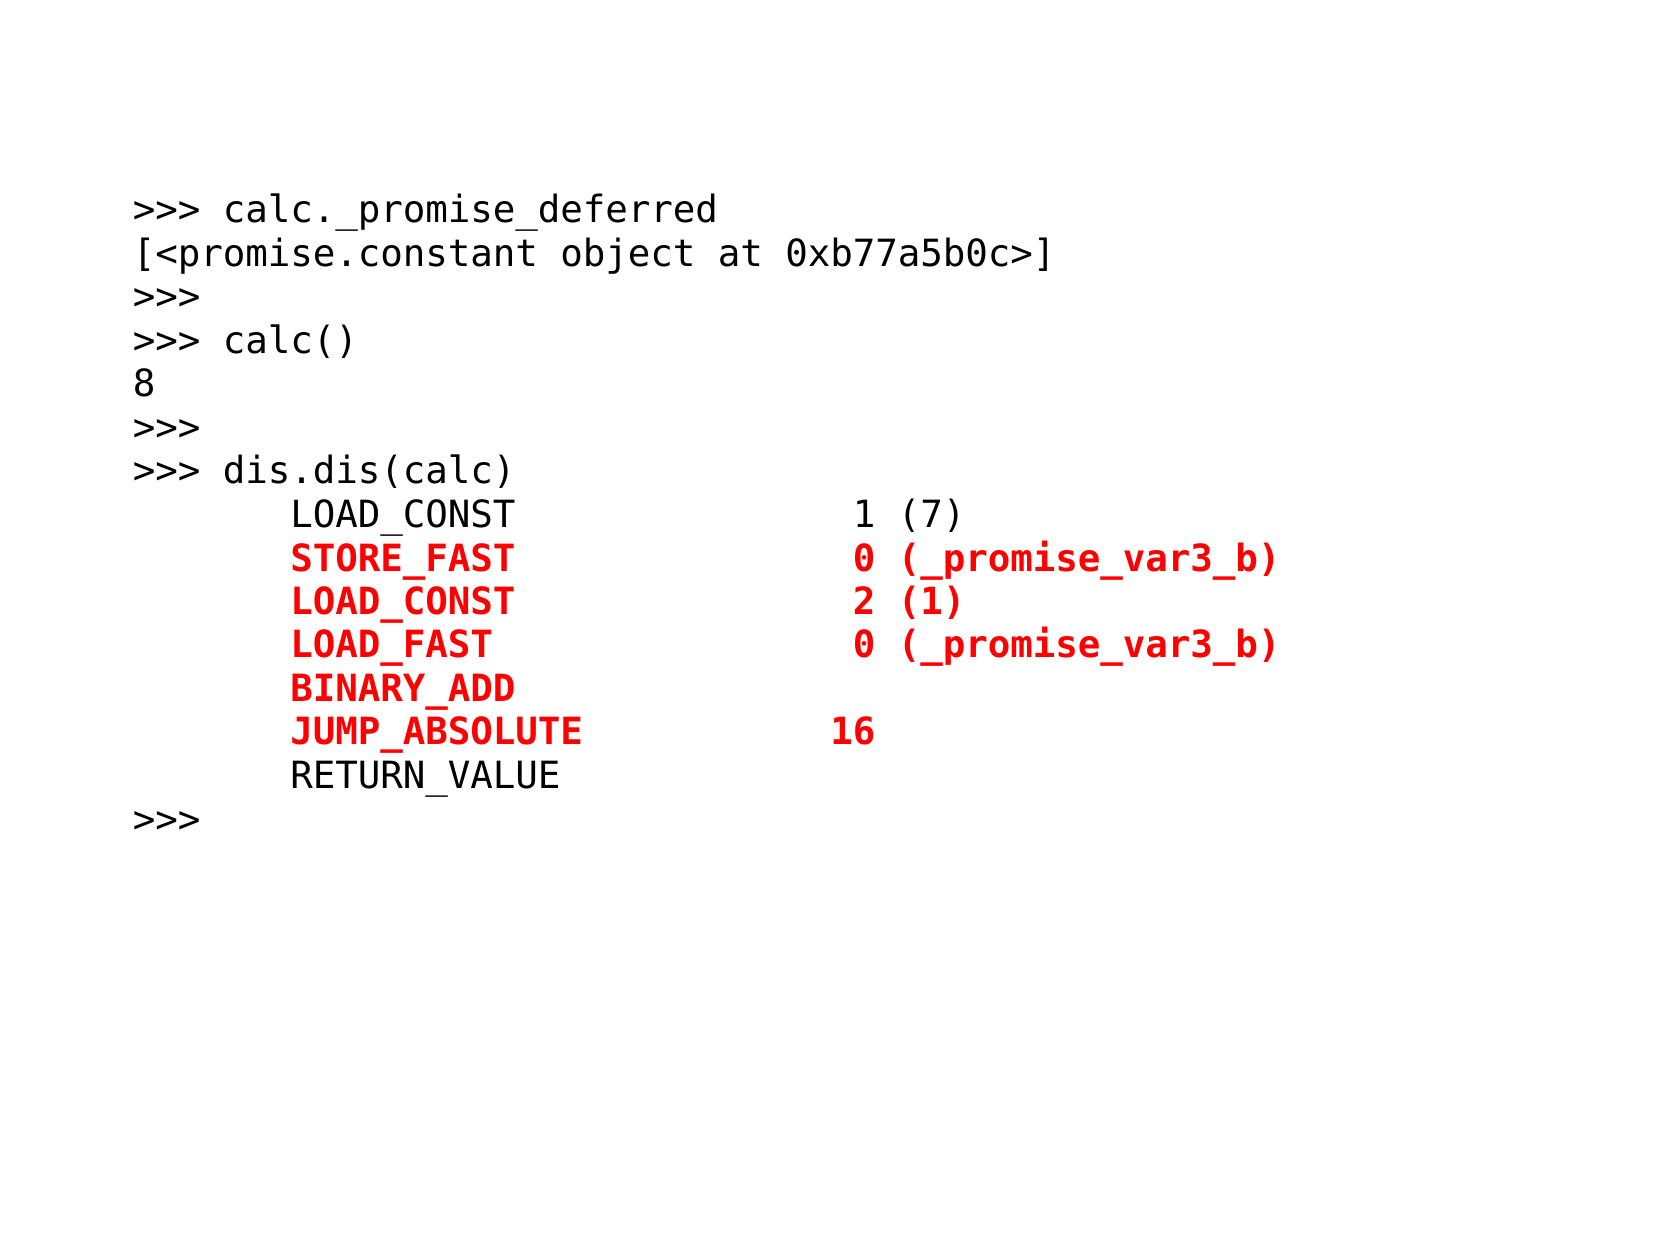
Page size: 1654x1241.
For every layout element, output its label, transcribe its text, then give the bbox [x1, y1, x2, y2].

text_box >>> calc._promise_deferred [<promise.constant object at 0xb77a5b0c>] >>> >>> calc() 8 >>> >>> dis.dis(calc) LOAD_CONST 1 (7) STORE_FAST 0 (_promise_var3_b) LOAD_CONST 2 (1) LOAD_FAST 0 (_promise_var3_b) BINARY_ADD JUMP_ABSOLUTE 16 RETURN_VALUE >>> [118, 6, 1625, 1241]
